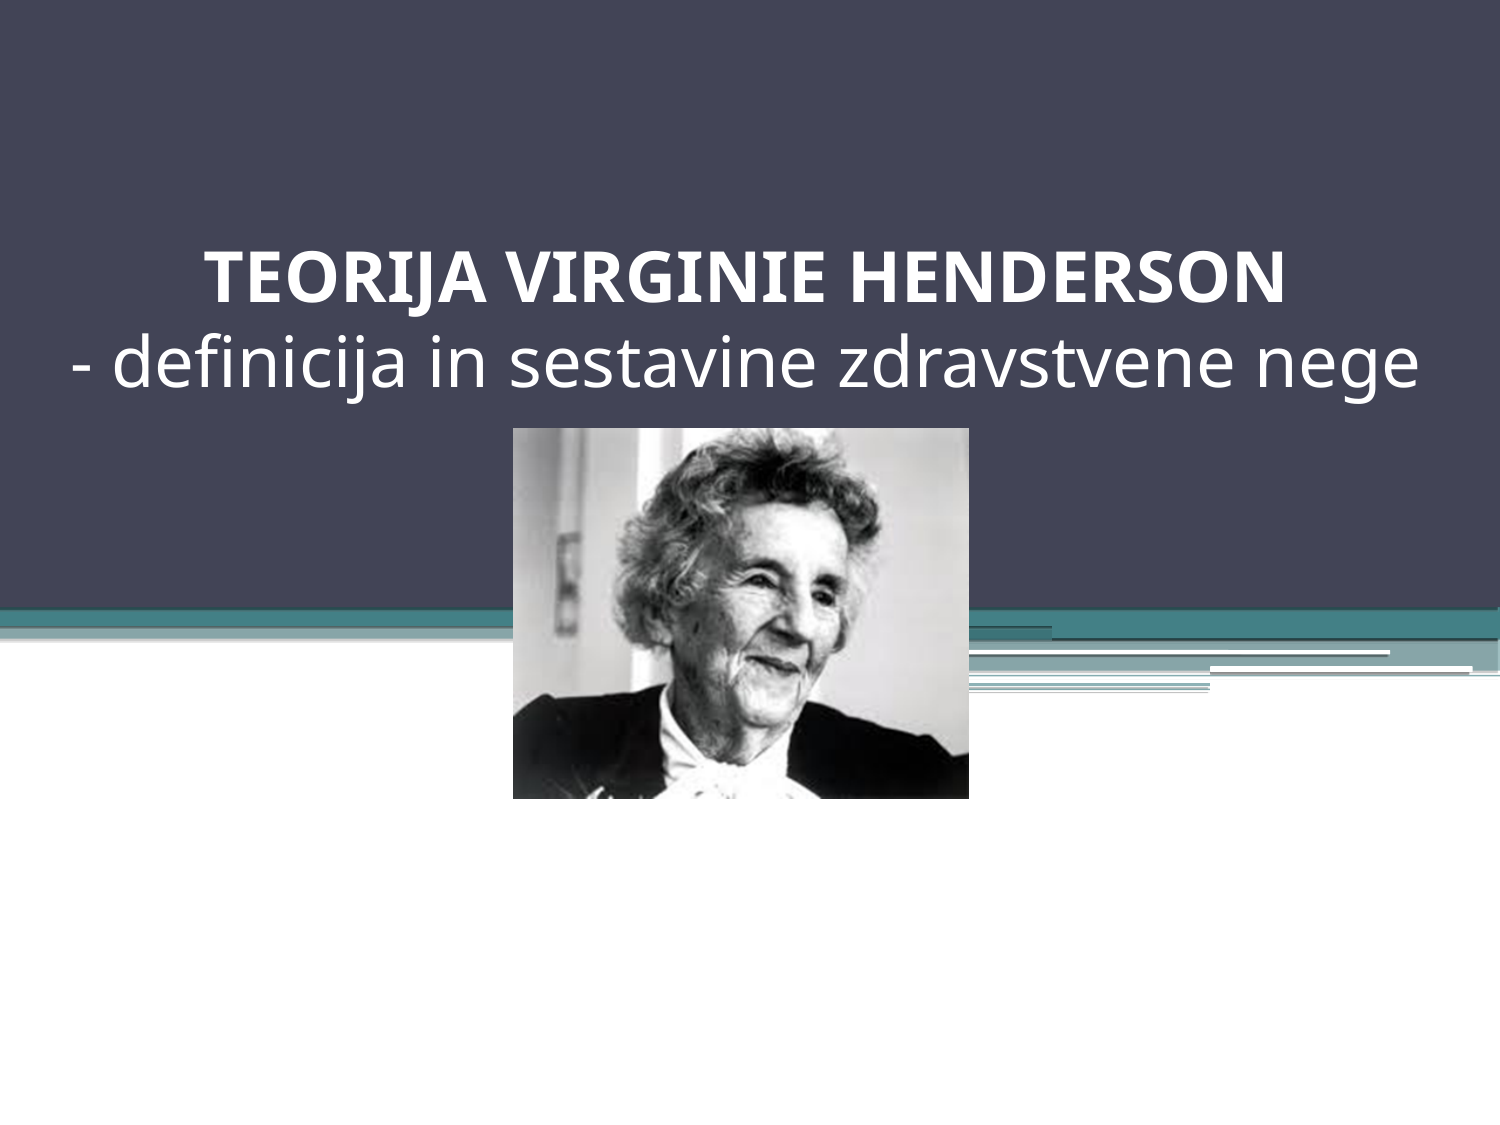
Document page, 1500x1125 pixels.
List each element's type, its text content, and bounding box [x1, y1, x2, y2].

picture [513, 428, 969, 799]
title TEORIJA VIRGINIE HENDERSON - definicija in sestavine zdravstvene nege [53, 167, 1441, 409]
